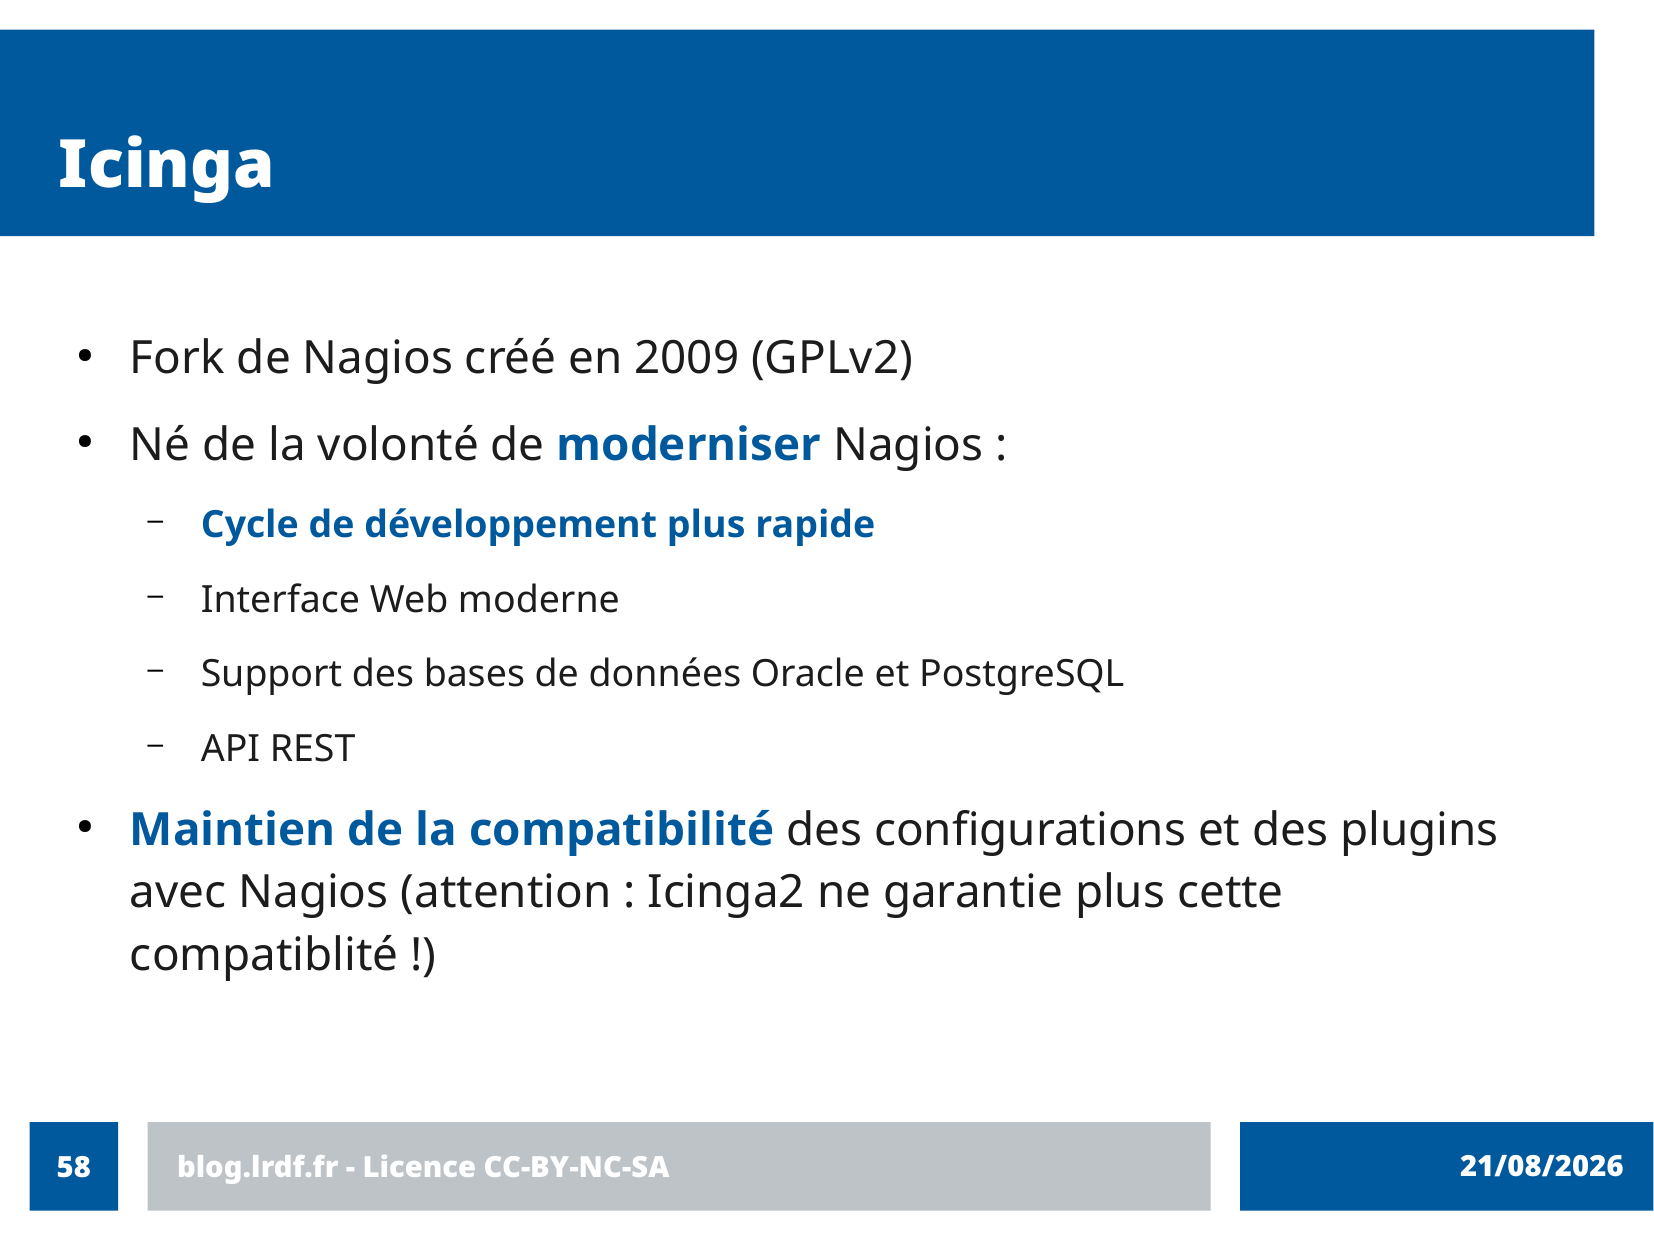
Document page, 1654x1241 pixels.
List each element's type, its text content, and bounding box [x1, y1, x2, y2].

list Fork de Nagios créé en 2009 (GPLv2) Né de la volonté de moderniser Nagios : Cycle de développement plus rapide Interface Web moderne Support des bases de données Oracle et PostgreSQL API REST Maintien de la compatibilité des configurations et des plugins avec Nagios (attention : Icinga2 ne garantie plus cette compatiblité !) [59, 324, 1565, 1093]
title Icinga [59, 59, 1595, 207]
